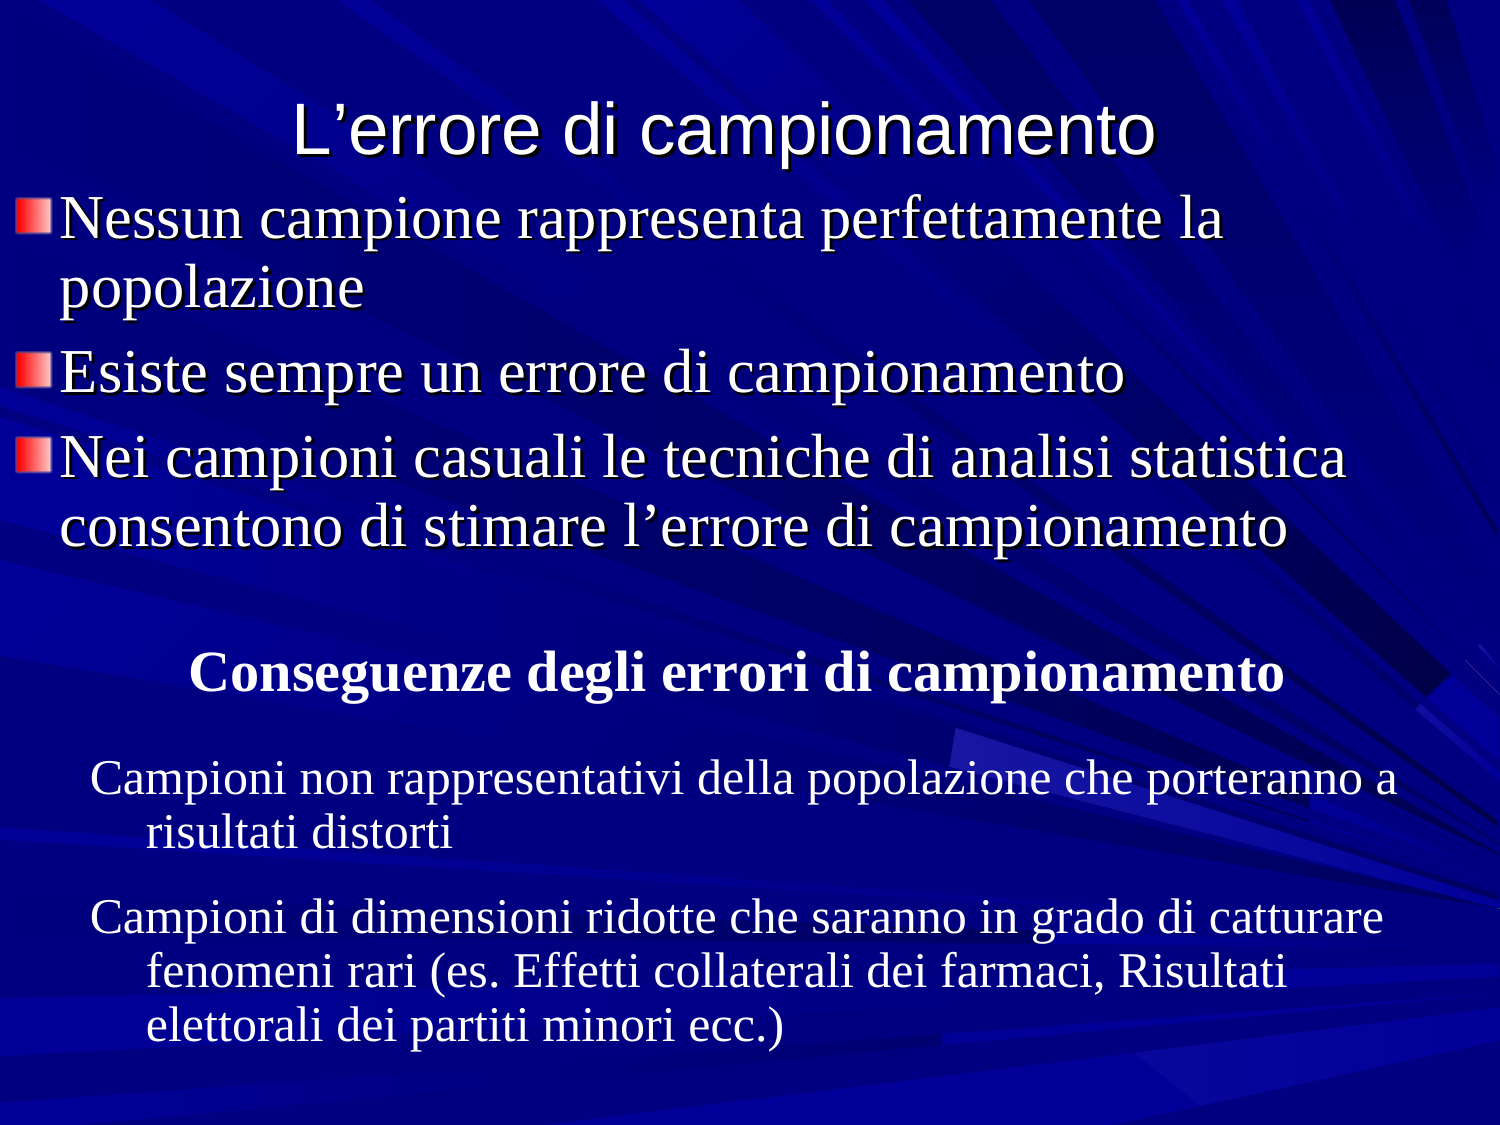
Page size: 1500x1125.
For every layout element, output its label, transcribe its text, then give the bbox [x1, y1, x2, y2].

text_box Conseguenze degli errori di campionamento [112, 631, 1363, 707]
title L’errore di campionamento [87, 49, 1363, 171]
list Nessun campione rappresenta perfettamente la popolazione Esiste sempre un errore di campionamento Nei campioni casuali le tecniche di analisi statistica consentono di stimare l’errore di campionamento [0, 174, 1459, 568]
text_box Campioni non rappresentativi della popolazione che porteranno a risultati distorti Campioni di dimensioni ridotte che saranno in grado di catturare fenomeni rari (es. Effetti collaterali dei farmaci, Risultati elettorali dei partiti minori ecc.) [74, 743, 1450, 1106]
